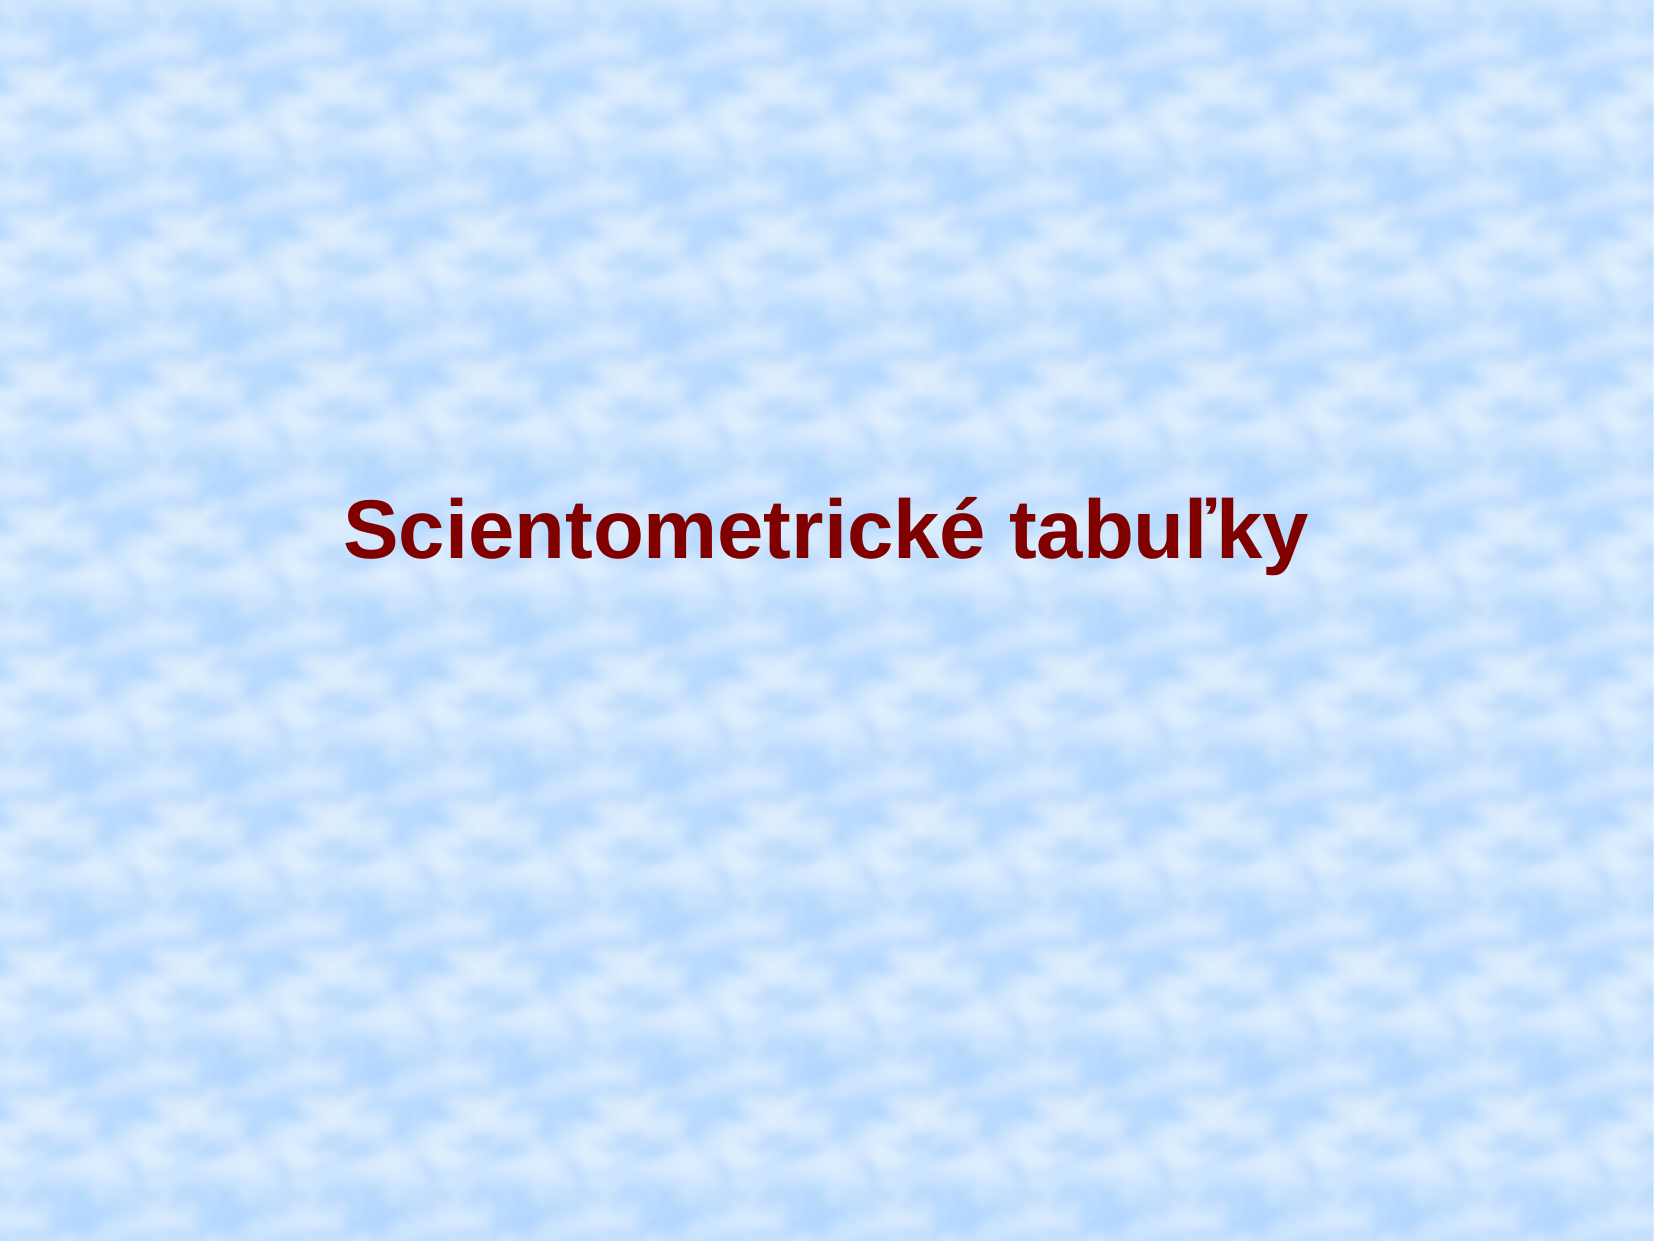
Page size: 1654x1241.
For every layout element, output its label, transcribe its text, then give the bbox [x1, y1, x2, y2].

picture [0, 0, 1654, 1241]
subtitle Scientometrické tabuľky [82, 49, 1571, 1010]
